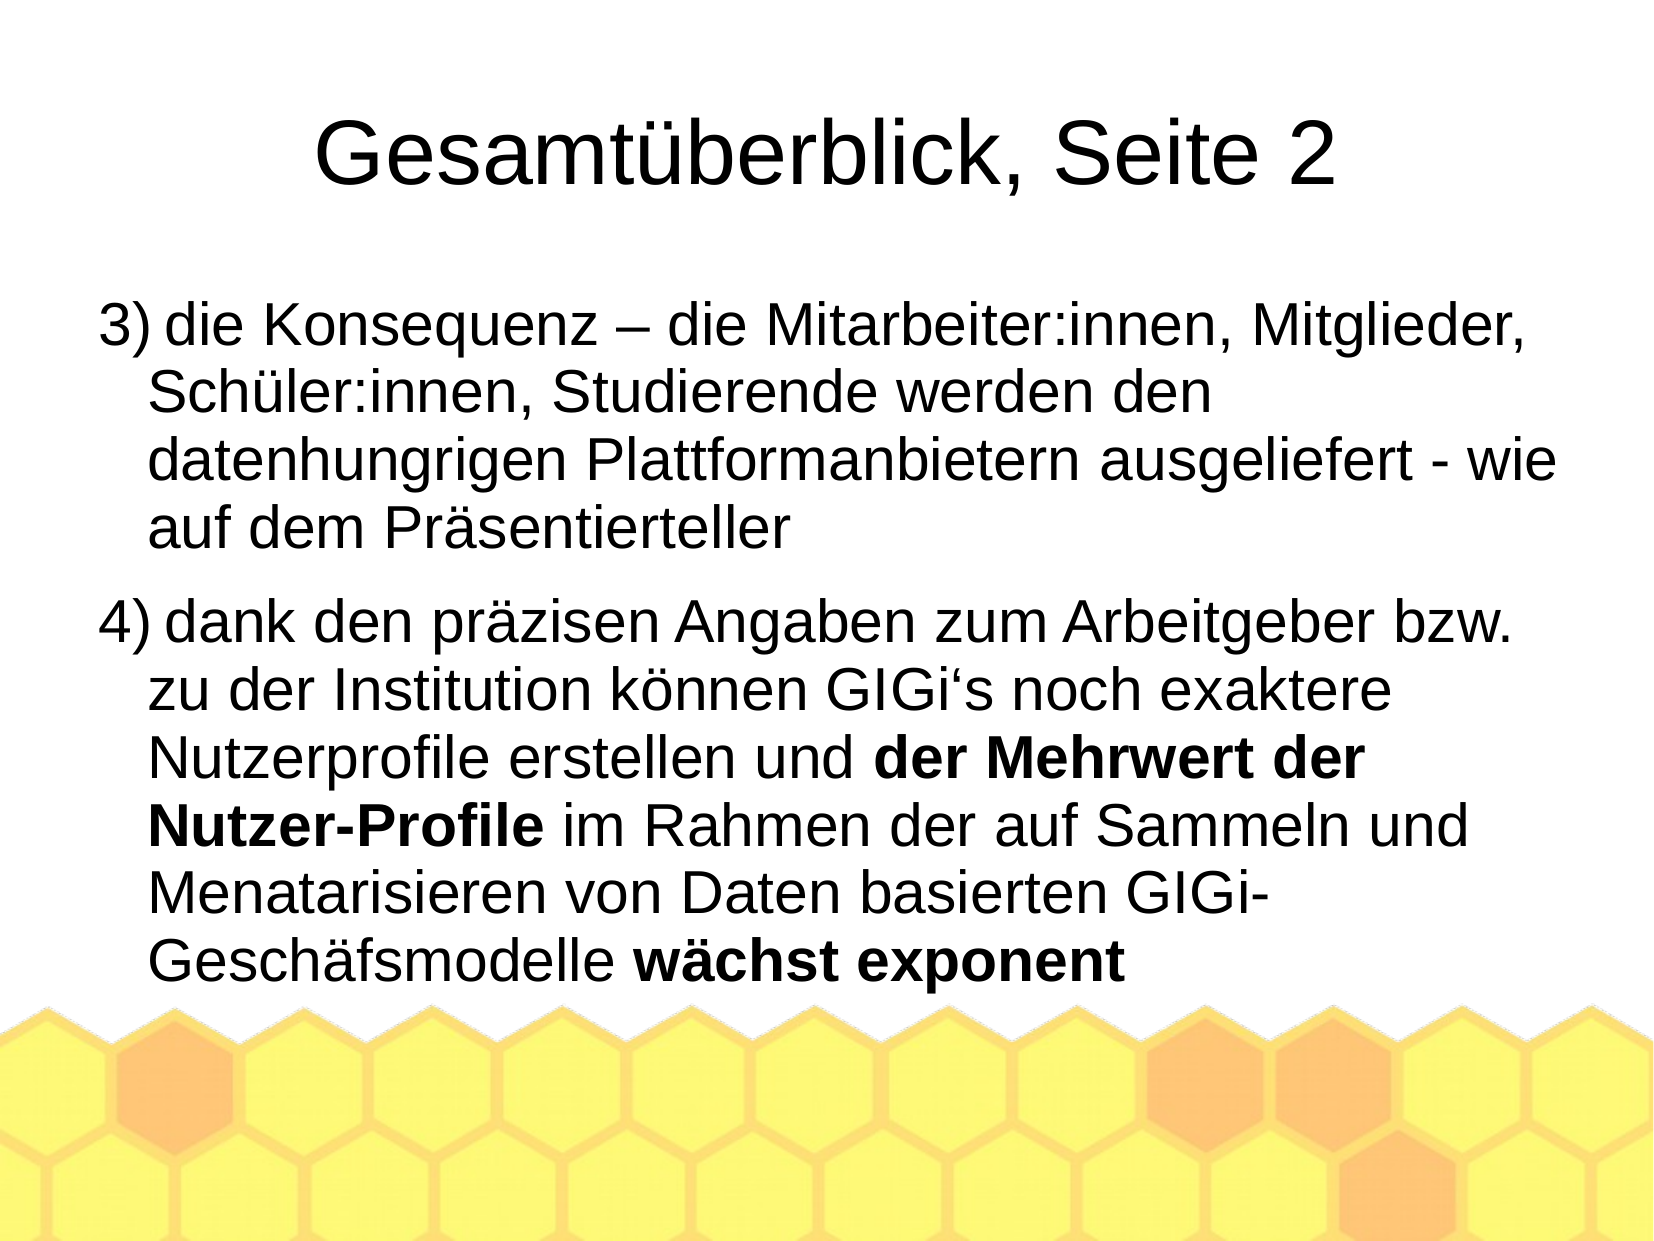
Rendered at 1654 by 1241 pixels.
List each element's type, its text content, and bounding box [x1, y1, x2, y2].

list die Konsequenz – die Mitarbeiter:innen, Mitglieder, Schüler:innen, Studierende werden den datenhungrigen Plattformanbietern ausgeliefert - wie auf dem Präsentierteller dank den präzisen Angaben zum Arbeitgeber bzw. zu der Institution können GIGi‘s noch exaktere Nutzerprofile erstellen und der Mehrwert der Nutzer-Profile im Rahmen der auf Sammeln und Menatarisieren von Daten basierten GIGi-Geschäfsmodelle wächst exponent [82, 290, 1571, 1010]
picture [0, 1001, 1654, 1241]
title Gesamtüberblick, Seite 2 [82, 49, 1571, 257]
